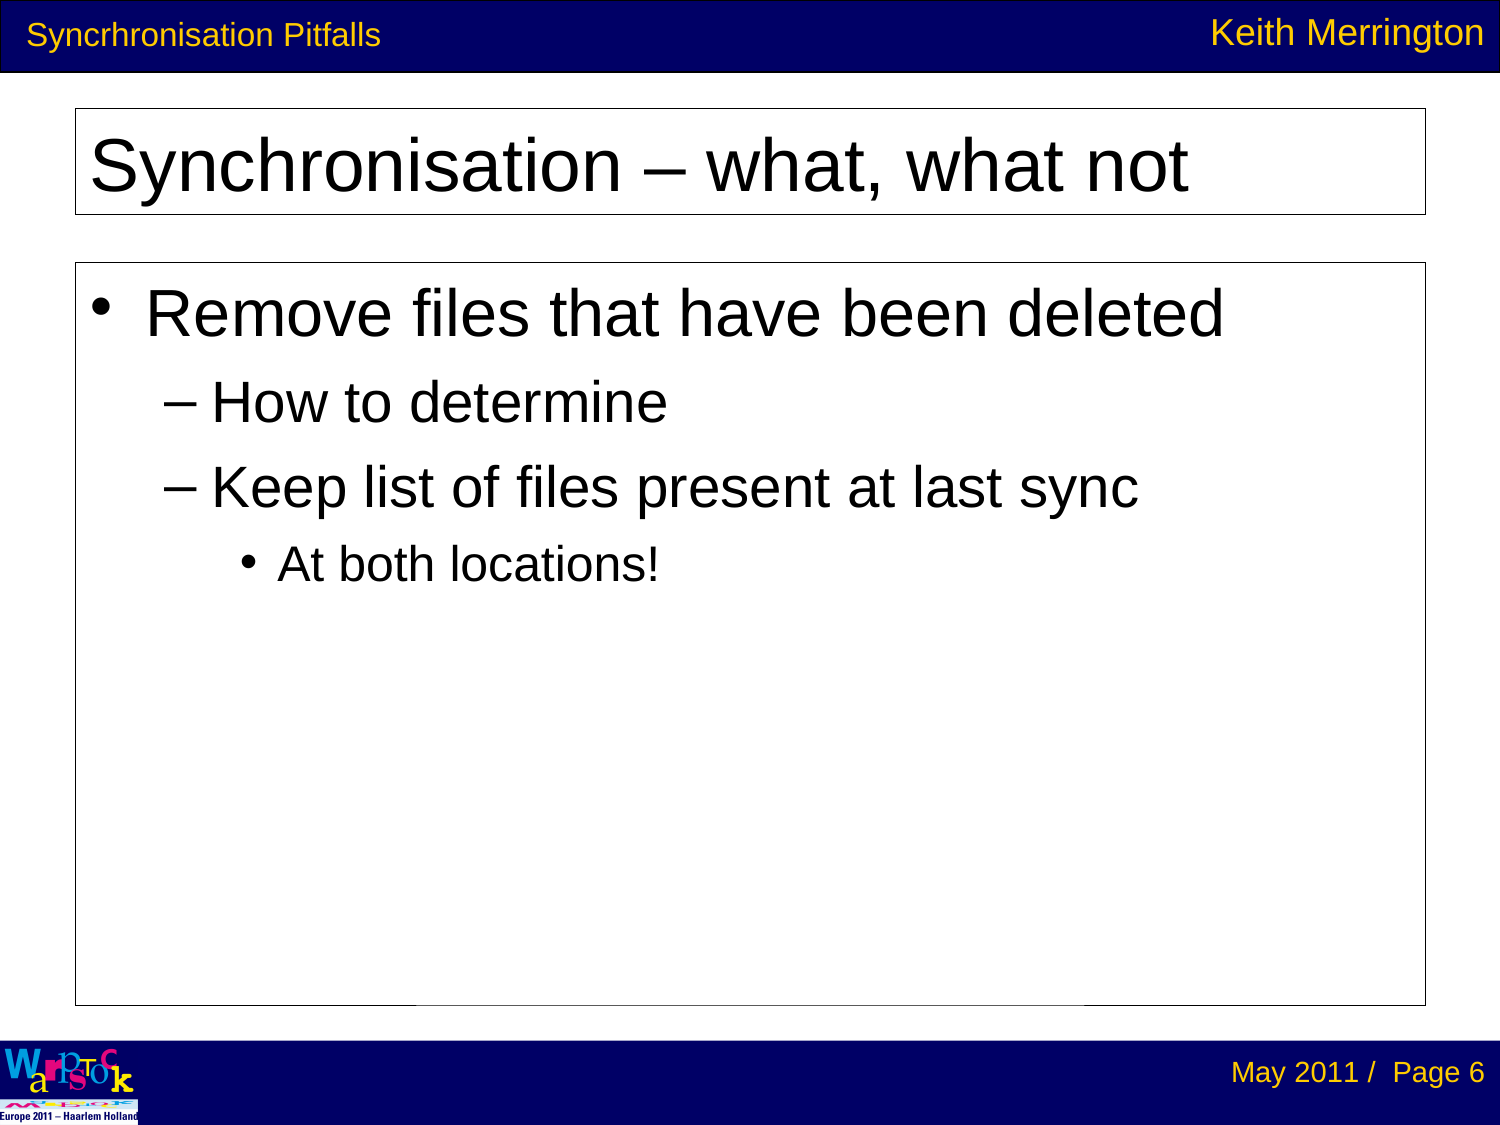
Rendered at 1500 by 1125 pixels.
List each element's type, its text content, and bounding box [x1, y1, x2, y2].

title Synchronisation – what, what not [75, 108, 1426, 214]
list Remove files that have been deleted How to determine Keep list of files present at last sync At both locations! [75, 262, 1426, 1006]
picture [0, 1042, 138, 1125]
